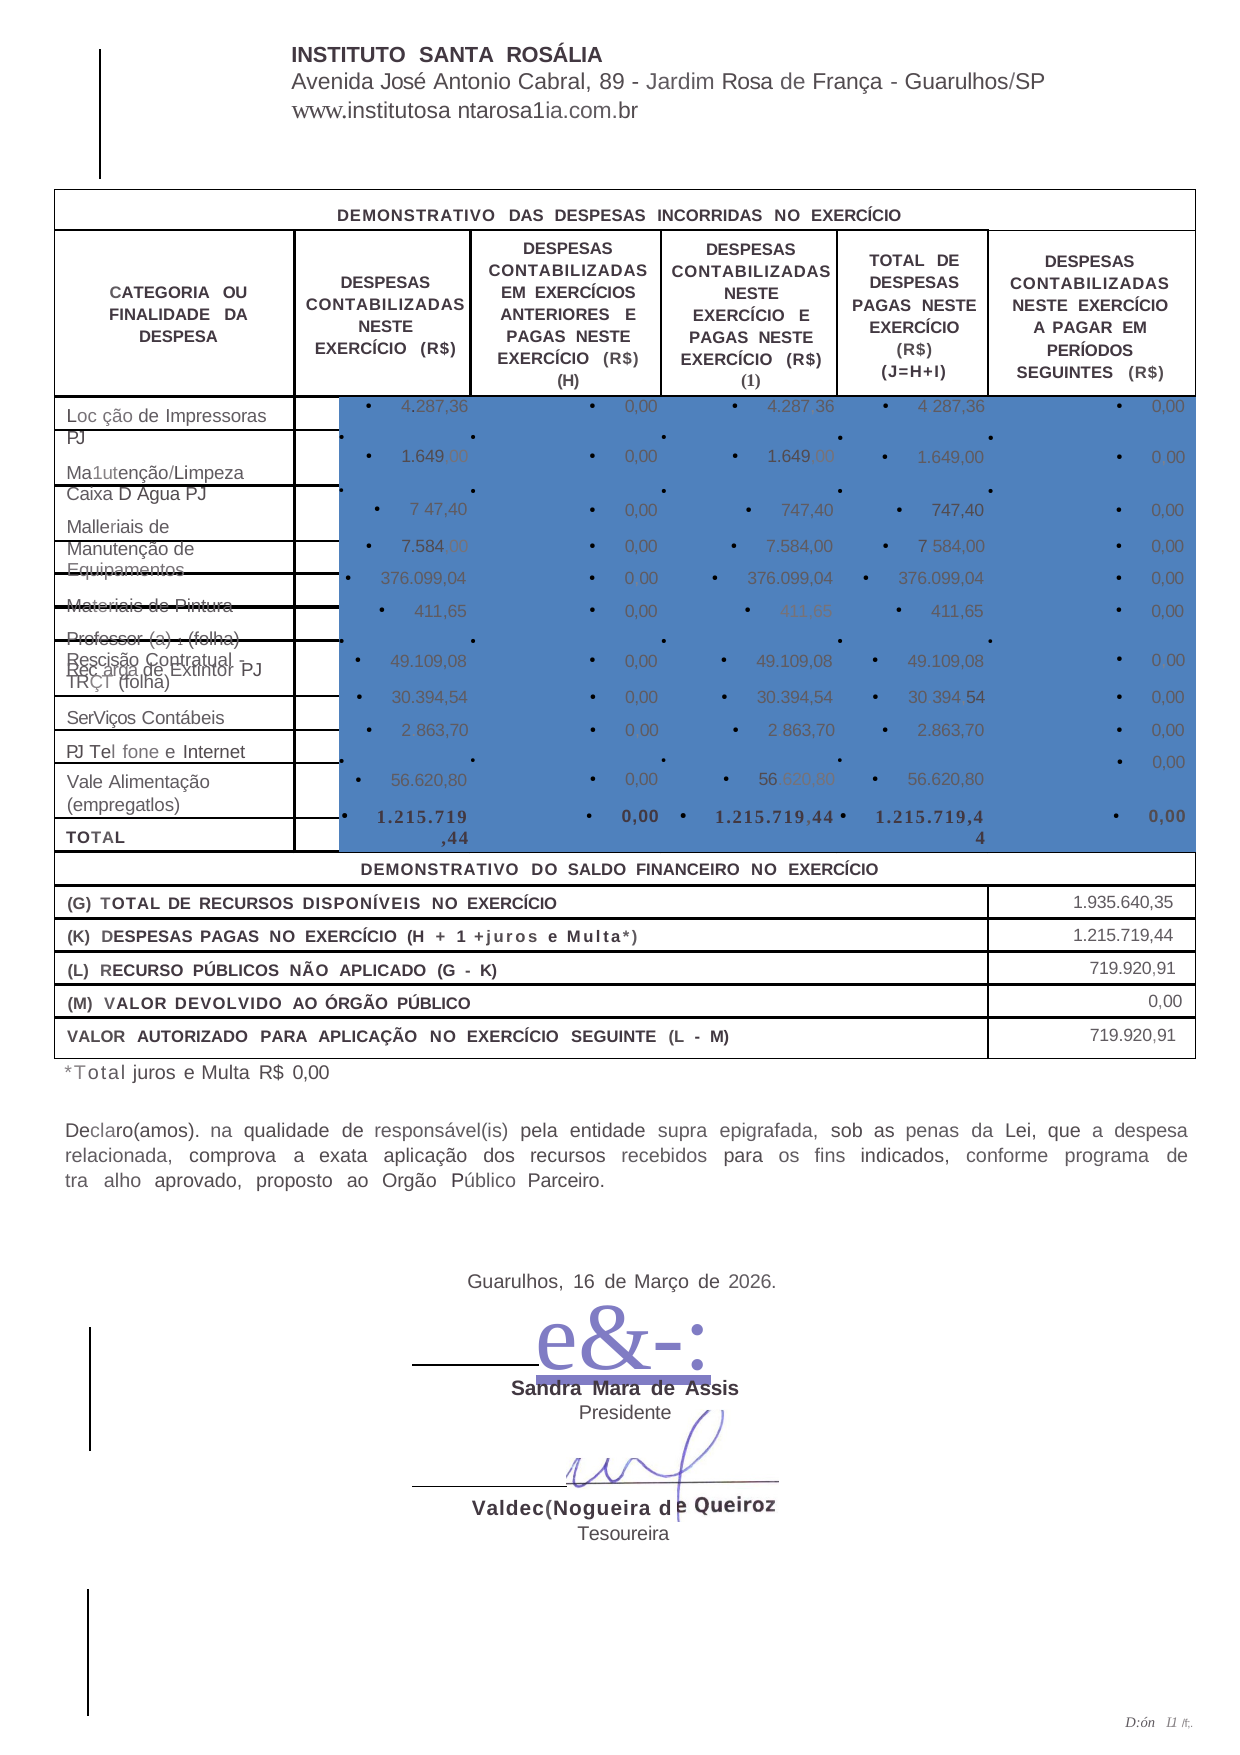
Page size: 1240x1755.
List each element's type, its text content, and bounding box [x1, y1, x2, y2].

table_cell 30.394,54 [837, 688, 988, 721]
table_cell 0,00 [470, 753, 661, 807]
text_box (K) DESPESAS PAGAS NO EXERCÍCIO (H + 1 +juros e Multa*) [65, 924, 642, 949]
table_cell 56.620,80 [339, 753, 470, 807]
table_cell 0,00 [470, 721, 661, 753]
table_cell 0,00 [988, 429, 1196, 483]
table_cell 0,00 [988, 568, 1196, 601]
text_box DESPESAS CONTABILIZADAS NESTE EXERCÍCIO A PAGAR EM PERÍODOS SEGUINTES (R$) [1005, 246, 1175, 384]
table_cell 56.620,80 [837, 753, 988, 807]
text_box 0,00 [1146, 987, 1188, 1014]
table_cell 2.863,70 [837, 721, 988, 753]
table_cell 49.109,08 [339, 634, 470, 688]
table_cell 30.394,54 [339, 688, 470, 721]
table_cell 0,00 [988, 537, 1196, 568]
text_box DESPESAS CONTABILIZADAS EM EXERCÍCIOS ANTERIORES E PAGAS NESTE EXERCÍCIO (R$) (H) [483, 233, 653, 393]
table_header 4.287,36 [339, 397, 470, 429]
text_box 719.920,91 [1087, 954, 1188, 981]
table_cell 1.649,00 [661, 429, 837, 483]
table_cell 1.215.719,44 [661, 807, 837, 852]
text_box (L) RECURSO PÚBLICOS NÃO APLICADO (G - K) [65, 957, 503, 982]
table_cell 30.394,54 [661, 688, 837, 721]
text_box 1.215.719,44 [1070, 921, 1187, 948]
text_box Rescisão Contratual - TRÇT (folha) SerViços Contábeis PJ Tel fone e Internet Vale Alimentação (empregatlos) TOTAL [64, 644, 247, 850]
text_box Loc ção de Impressoras PJ Ma1utenção/Limpeza Caixa D Agua PJ Malleriais de Manutenção de Equipamentos Materiais de Pintura Professor (a) 1 (folha) Rec arga de Extintor PJ [64, 389, 290, 639]
text_box Sandra Mara de Assis Presidente [508, 1372, 742, 1426]
text_box DEMONSTRATIVO DAS DESPESAS INCORRIDAS NO EXERCÍCIO [335, 203, 914, 228]
table_cell 0,00 [470, 601, 661, 634]
table_cell 411,65 [339, 601, 470, 634]
text_box 719.920,91 [1088, 1021, 1188, 1047]
table_cell 0,00 [988, 807, 1196, 852]
text_box (G) TOTAL DE RECURSOS DISPONÍVEIS NO EXERCÍCIO [65, 890, 568, 915]
picture [566, 1409, 779, 1522]
text_box *Total juros e Multa R$ 0,00 Declaro(amos). na qualidade de responsável(is) pela entidade supra epigrafada, sob as penas da Lei, que a despesa relacionada, comprova a exata aplicação dos recursos recebidos para os fins indicados, conforme programa de tra alho aprovado, proposto ao Orgão Público Parceiro. [62, 1057, 1189, 1193]
text_box (M) VALOR DEVOLVIDO AO ÓRGÃO PÚBLICO [65, 990, 481, 1016]
table_cell 49.109,08 [661, 634, 837, 688]
table_cell 0,00 [988, 483, 1196, 537]
table_cell 376.099,04 [661, 568, 837, 601]
table_cell 0,00 [470, 537, 661, 568]
table_cell 376.099,04 [339, 568, 470, 601]
table_header 4.287,36 [661, 397, 837, 429]
table_cell 0,00 [988, 753, 1196, 807]
table_cell 1.649,00 [339, 429, 470, 483]
table_cell 376.099,04 [837, 568, 988, 601]
text_box TOTAL DE DESPESAS PAGAS NESTE EXERCÍCIO (R$) (J=H+I) [846, 245, 981, 384]
text_box VALOR AUTORIZADO PARA APLICAÇÃO NO EXERCÍCIO SEGUINTE (L - M) [64, 1023, 737, 1049]
table_cell 411,65 [837, 601, 988, 634]
text_box 1.935.640,35 [1070, 888, 1184, 915]
text_box D:ón L1 /f;. [1123, 1710, 1196, 1733]
text_box e&-: [533, 1271, 717, 1372]
table_cell 2.863,70 [339, 721, 470, 753]
text_box Guarulhos, 16 de Março de 2026. [465, 1267, 785, 1296]
table_cell 0,00 [988, 601, 1196, 634]
table_cell 747,40 [837, 483, 988, 537]
table_cell 747,40 [661, 483, 837, 537]
table_cell 1.215.719,44 [339, 807, 470, 852]
table_header 0,00 [988, 397, 1196, 429]
table_header 4.287,36 [837, 397, 988, 429]
table_cell 1.215.719,44 [837, 807, 988, 852]
table_cell 0,00 [470, 483, 661, 537]
table_cell 7 47,40 [339, 483, 470, 537]
table_cell 7.584,00 [661, 537, 837, 568]
table_cell 0,00 [988, 688, 1196, 721]
text_box DESPESAS CONTABILIZADAS NESTE EXERCÍCIO E PAGAS NESTE EXERCÍCIO (R$) (1) [666, 234, 836, 394]
text_box INSTITUTO SANTA ROSÁLIA Avenida José Antonio Cabral, 89 - Jardim Rosa de França - Guarulhos/SP www. institutosa ntarosa1ia.com.br [289, 38, 1046, 126]
table_cell 0,00 [470, 568, 661, 601]
text_box Valdec(Nogueira d Tesoureira [471, 1492, 679, 1547]
table_cell 0,00 [988, 721, 1196, 753]
table_cell 49.109,08 [837, 634, 988, 688]
table_cell 1.649,00 [837, 429, 988, 483]
table_cell 0,00 [470, 429, 661, 483]
table_cell 56.620,80 [661, 753, 837, 807]
table_cell 2.863,70 [661, 721, 837, 753]
table_cell 411,65 [661, 601, 837, 634]
text_box DEMONSTRATIVO DO SALDO FINANCEIRO NO EXERCÍCIO [358, 857, 891, 882]
table_cell 0,00 [470, 634, 661, 688]
table_header 0,00 [470, 397, 661, 429]
table_cell 0,00 [988, 634, 1196, 688]
table_cell 7.584,00 [339, 537, 470, 568]
table_cell 0,00 [470, 688, 661, 721]
text_box CATEGORIA OU FINALIDADE DA DESPESA [105, 277, 251, 349]
table_cell 7.584,00 [837, 537, 988, 568]
text_box DESPESAS CONTABILIZADAS NESTE EXERCÍCIO (R$) [300, 268, 470, 361]
table_cell 0,00 [470, 807, 661, 852]
